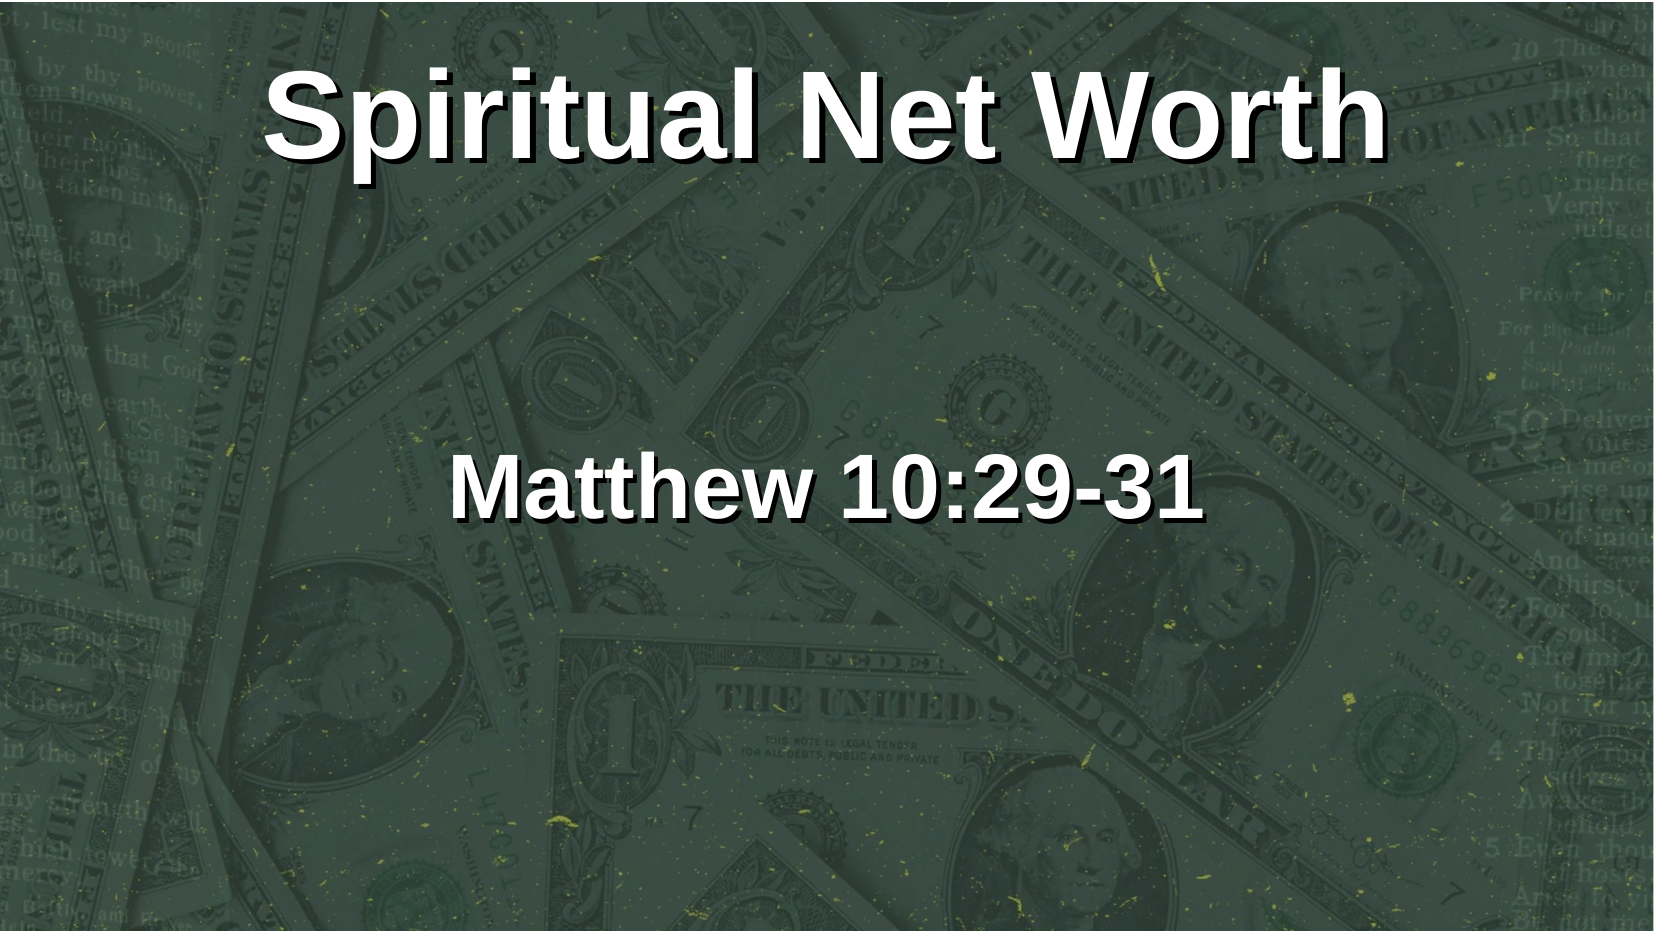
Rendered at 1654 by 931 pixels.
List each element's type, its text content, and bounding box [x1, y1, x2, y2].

title Spiritual Net Worth [82, 37, 1571, 193]
picture [0, 2, 1654, 931]
subtitle Matthew 10:29-31 [82, 217, 1571, 758]
